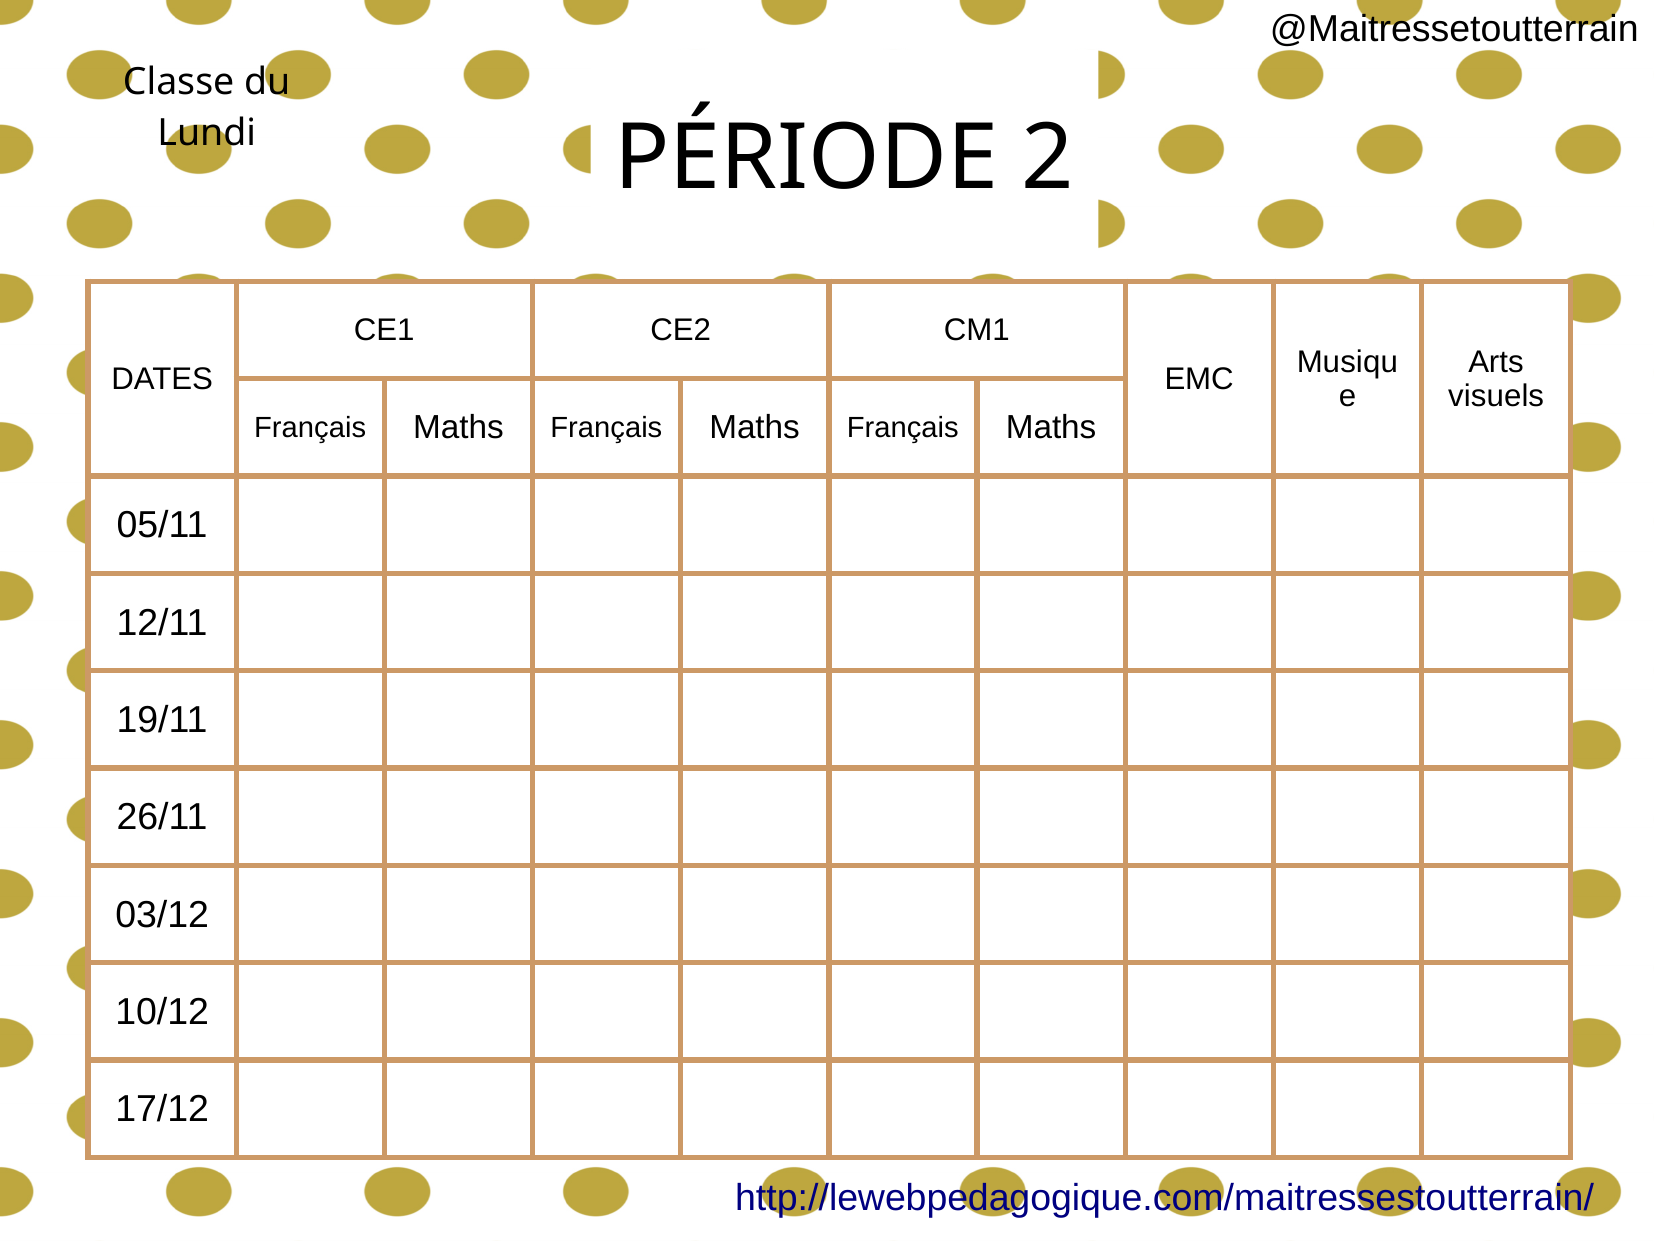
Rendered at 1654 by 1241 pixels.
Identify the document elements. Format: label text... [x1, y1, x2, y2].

table_cell [980, 1063, 1123, 1155]
table_cell Maths [387, 381, 530, 473]
table_cell [387, 576, 530, 668]
table_cell [683, 965, 826, 1057]
table_cell Maths [683, 381, 826, 473]
table_cell [239, 1063, 382, 1155]
table_cell [239, 576, 382, 668]
table_cell [239, 868, 382, 960]
table_cell [239, 771, 382, 863]
text_box http://lewebpedagogique.com/maitressestoutterrain/ [720, 1169, 1630, 1241]
table_cell 05/11 [91, 479, 234, 571]
table_cell [980, 771, 1123, 863]
table_cell [1276, 576, 1419, 668]
table_header CM1 [832, 284, 1123, 376]
table_cell [1424, 479, 1568, 571]
table_cell Français [832, 381, 974, 473]
table_cell 03/12 [91, 868, 234, 960]
table_cell [535, 965, 678, 1057]
table_cell Français [535, 381, 678, 473]
table_cell [1128, 965, 1271, 1057]
table_cell [980, 673, 1123, 765]
title PÉRIODE 2 [590, 49, 1099, 257]
table_header CE1 [239, 284, 530, 376]
table_cell [535, 479, 678, 571]
table_cell 17/12 [91, 1063, 234, 1155]
table_cell [683, 576, 826, 668]
table_cell [683, 868, 826, 960]
table_cell [1128, 868, 1271, 960]
picture [0, 0, 1654, 1241]
table_header DATES [91, 284, 234, 473]
table_cell [1276, 868, 1419, 960]
table_cell [535, 1063, 678, 1155]
table_header EMC [1128, 284, 1271, 473]
table_cell [387, 479, 530, 571]
table_cell [683, 1063, 826, 1155]
table_cell [535, 673, 678, 765]
table_cell [1424, 1063, 1568, 1155]
table_cell [1276, 965, 1419, 1057]
table_cell [535, 771, 678, 863]
table_cell [1424, 576, 1568, 668]
table_cell [980, 479, 1123, 571]
table_cell [1424, 868, 1568, 960]
table_cell [832, 576, 974, 668]
table_cell 26/11 [91, 771, 234, 863]
table_cell [535, 576, 678, 668]
table_cell Maths [980, 381, 1123, 473]
table_cell [1424, 771, 1568, 863]
table_cell [1128, 479, 1271, 571]
text_box Classe du Lundi [59, 47, 355, 157]
table_cell [1128, 1063, 1271, 1155]
table_cell [980, 868, 1123, 960]
table_cell [832, 771, 974, 863]
table_cell [1276, 771, 1419, 863]
table_cell [980, 965, 1123, 1057]
table_cell [1276, 673, 1419, 765]
table_cell [387, 965, 530, 1057]
table_cell [683, 673, 826, 765]
table_cell [535, 868, 678, 960]
table_cell [683, 479, 826, 571]
table_header Arts visuels [1424, 284, 1568, 473]
text_box @Maitressetoutterrain [1181, 0, 1654, 57]
table_cell [239, 479, 382, 571]
table_cell [1276, 1063, 1419, 1155]
table_cell Français [239, 381, 382, 473]
table_cell [980, 576, 1123, 668]
table_cell [387, 673, 530, 765]
table_cell [1424, 673, 1568, 765]
table_cell [832, 1063, 974, 1155]
table_header CE2 [535, 284, 826, 376]
table_cell [1128, 771, 1271, 863]
table_cell [1128, 576, 1271, 668]
table_cell [683, 771, 826, 863]
table_cell [239, 965, 382, 1057]
table_cell [1128, 673, 1271, 765]
table_cell [832, 965, 974, 1057]
table_cell [239, 673, 382, 765]
table_cell [1424, 965, 1568, 1057]
table_cell 10/12 [91, 965, 234, 1057]
table_cell 19/11 [91, 673, 234, 765]
table_cell [832, 868, 974, 960]
table_cell [387, 771, 530, 863]
table_cell [387, 868, 530, 960]
table_cell [832, 479, 974, 571]
table_cell [387, 1063, 530, 1155]
table_header Musique [1276, 284, 1419, 473]
table_cell [832, 673, 974, 765]
table_cell [1276, 479, 1419, 571]
table_cell 12/11 [91, 576, 234, 668]
